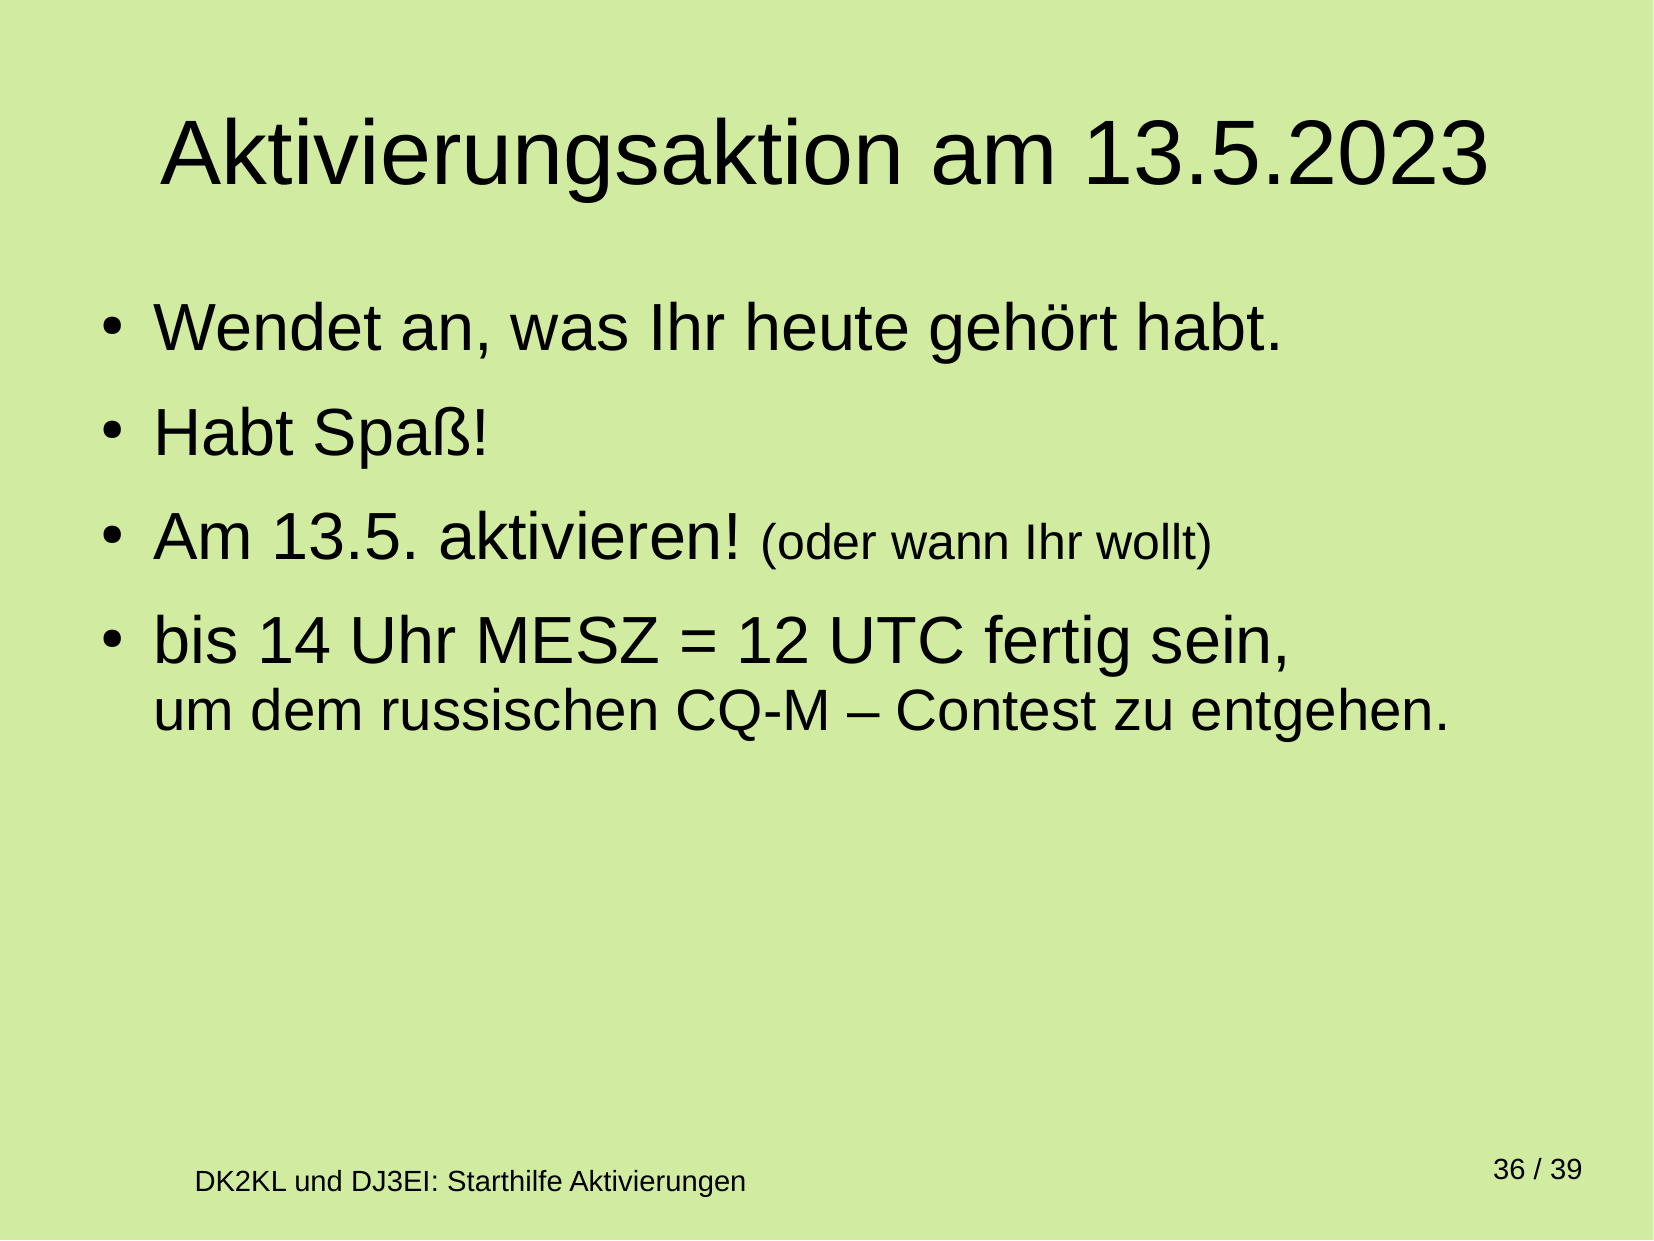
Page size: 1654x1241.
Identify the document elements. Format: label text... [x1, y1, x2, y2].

list Wendet an, was Ihr heute gehört habt. Habt Spaß! Am 13.5. aktivieren! (oder wann Ihr wollt) bis 14 Uhr MESZ = 12 UTC fertig sein, um dem russischen CQ-M – Contest zu entgehen. [82, 290, 1571, 1010]
title Aktivierungsaktion am 13.5.2023 [82, 49, 1571, 257]
